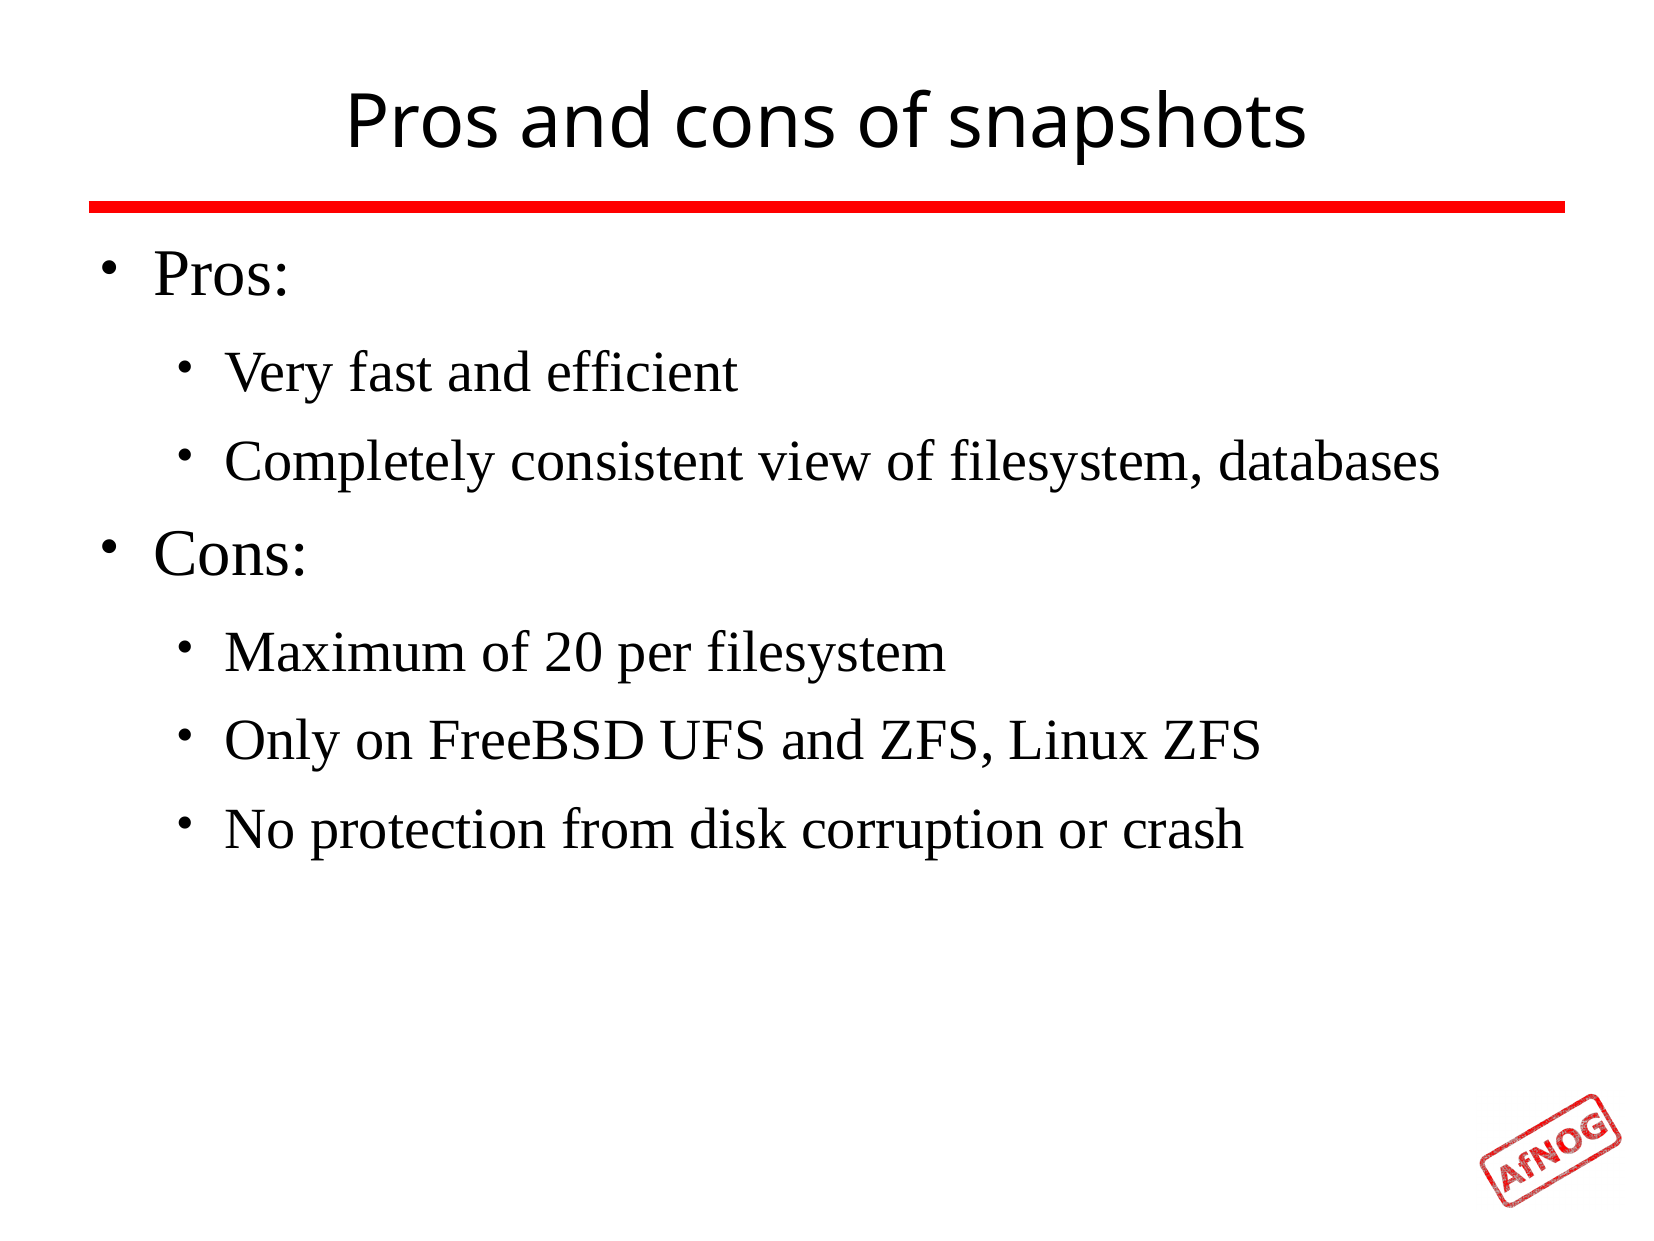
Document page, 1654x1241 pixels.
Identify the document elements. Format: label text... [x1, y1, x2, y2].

picture [1476, 1090, 1625, 1211]
title Pros and cons of snapshots [88, 29, 1565, 207]
list Pros: Very fast and efficient Completely consistent view of filesystem, databases Cons: Maximum of 20 per filesystem Only on FreeBSD UFS and ZFS, Linux ZFS No protection from disk corruption or crash [82, 236, 1571, 1123]
